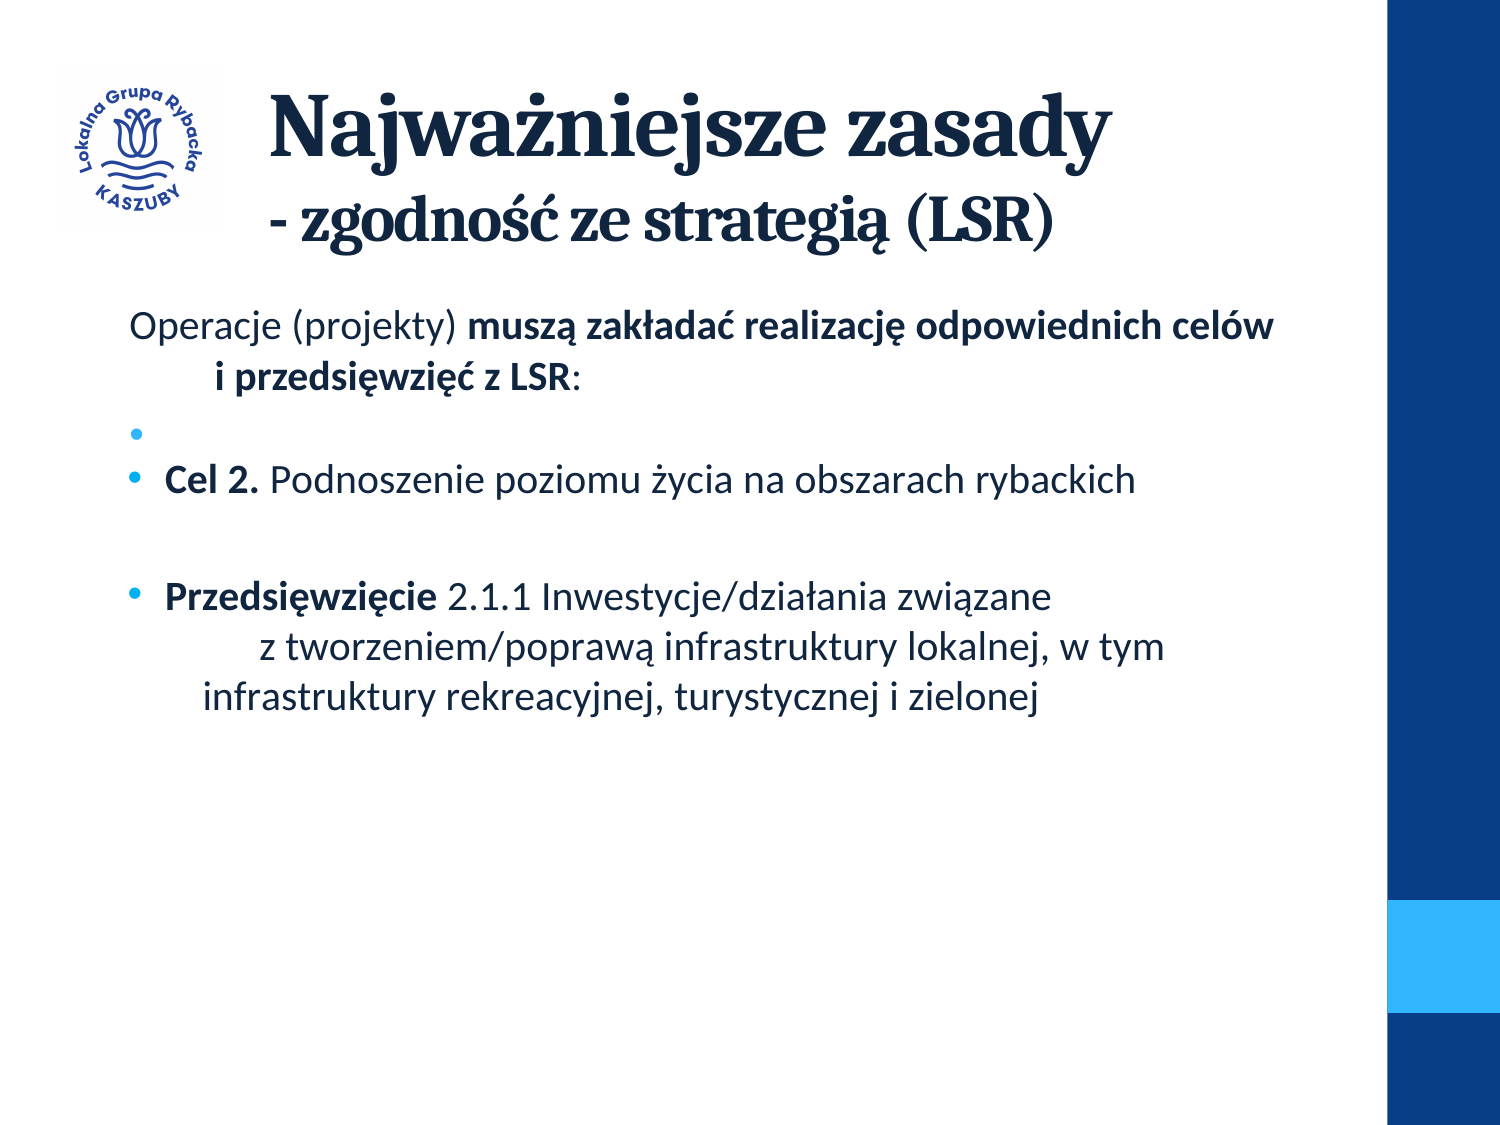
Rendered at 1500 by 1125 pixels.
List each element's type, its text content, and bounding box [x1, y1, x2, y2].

picture [55, 66, 221, 232]
list Operacje (projekty) muszą zakładać realizację odpowiednich celów i przedsięwzięć z LSR: [76, 290, 1302, 433]
text_box Cel 2. Podnoszenie poziomu życia na obszarach rybackich Przedsięwzięcie 2.1.1 Inwestycje/działania związane z tworzeniem/poprawą infrastruktury lokalnej, w tym infrastruktury rekreacyjnej, turystycznej i zielonej [75, 444, 1313, 799]
title Najważniejsze zasady - zgodność ze strategią (LSR) [253, 30, 1326, 289]
